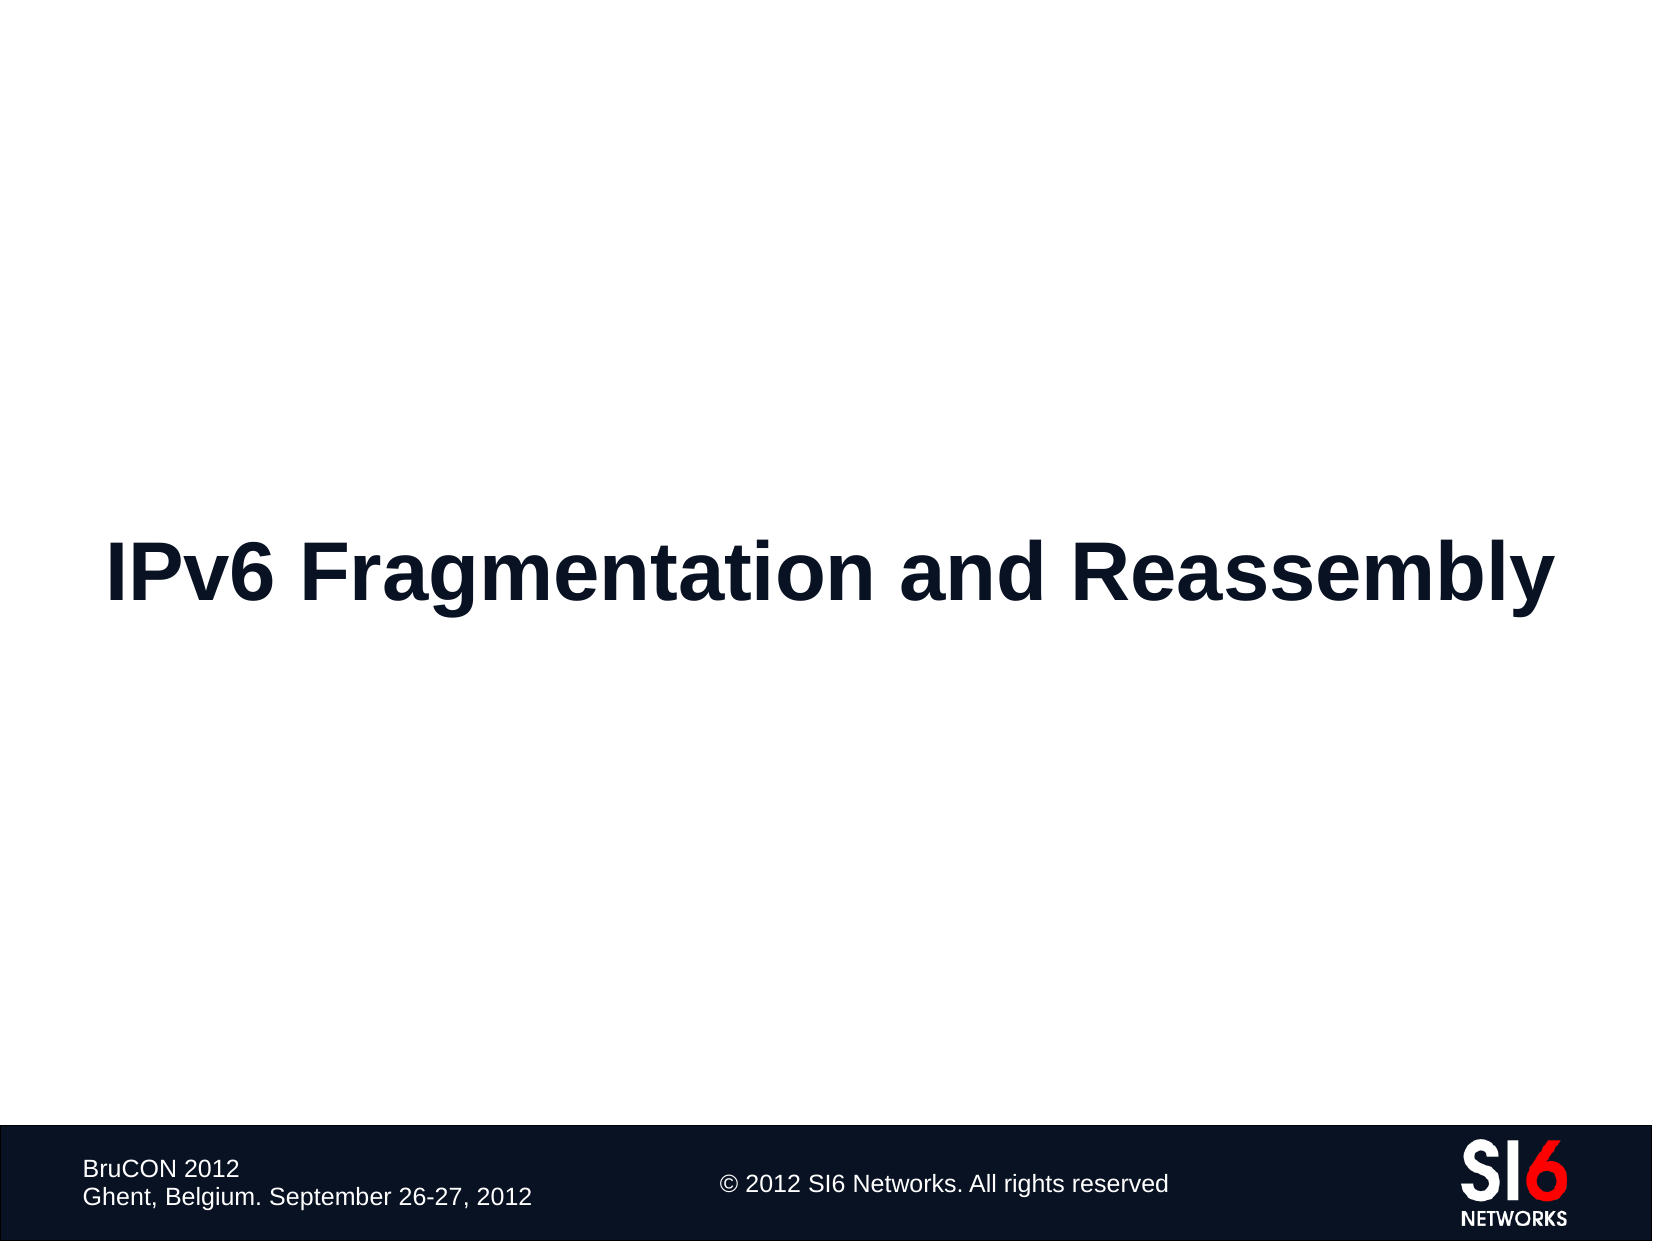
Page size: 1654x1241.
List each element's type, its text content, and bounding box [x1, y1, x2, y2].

title IPv6 Fragmentation and Reassembly [86, 467, 1576, 676]
picture [1461, 1139, 1567, 1226]
